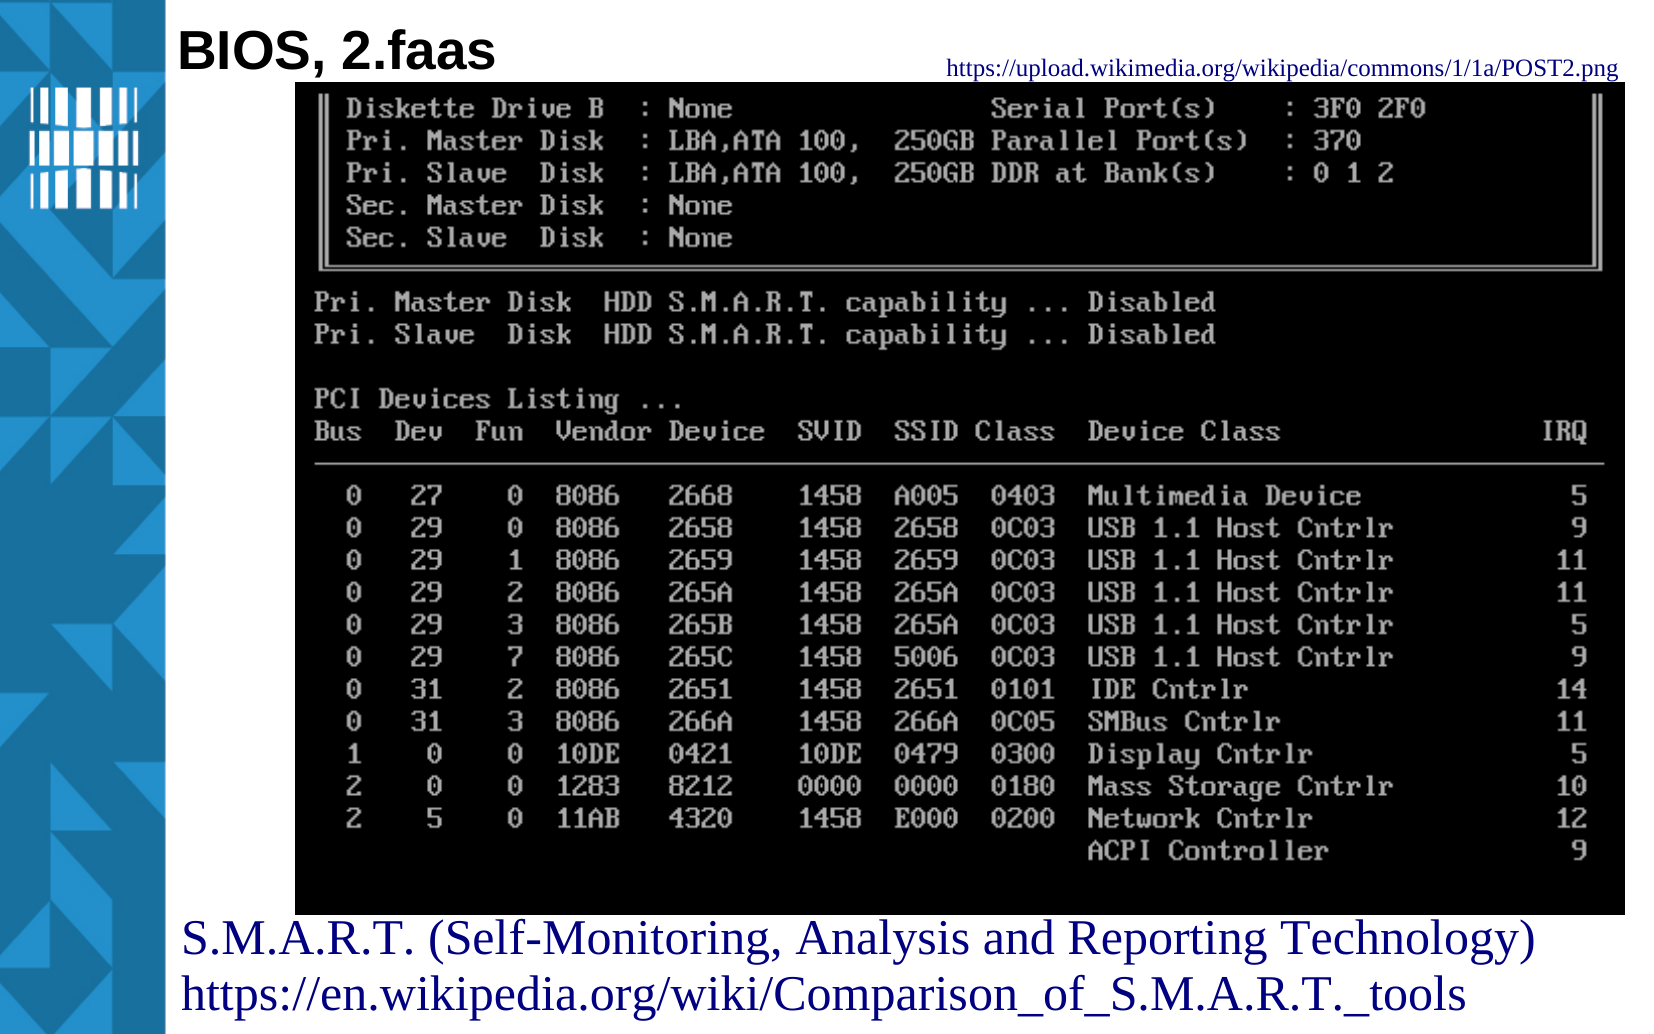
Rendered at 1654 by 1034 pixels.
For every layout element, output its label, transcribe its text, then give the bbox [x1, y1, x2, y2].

text_box https://upload.wikimedia.org/wikipedia/commons/1/1a/POST2.png [946, 53, 1625, 82]
text_box S.M.A.R.T. (Self-Monitoring, Analysis and Reporting Technology) https://en.wikipedia.org/wiki/Comparison_of_S.M.A.R.T._tools [180, 910, 1540, 1021]
picture [295, 82, 1625, 915]
title BIOS, 2.faas [177, 0, 1625, 102]
